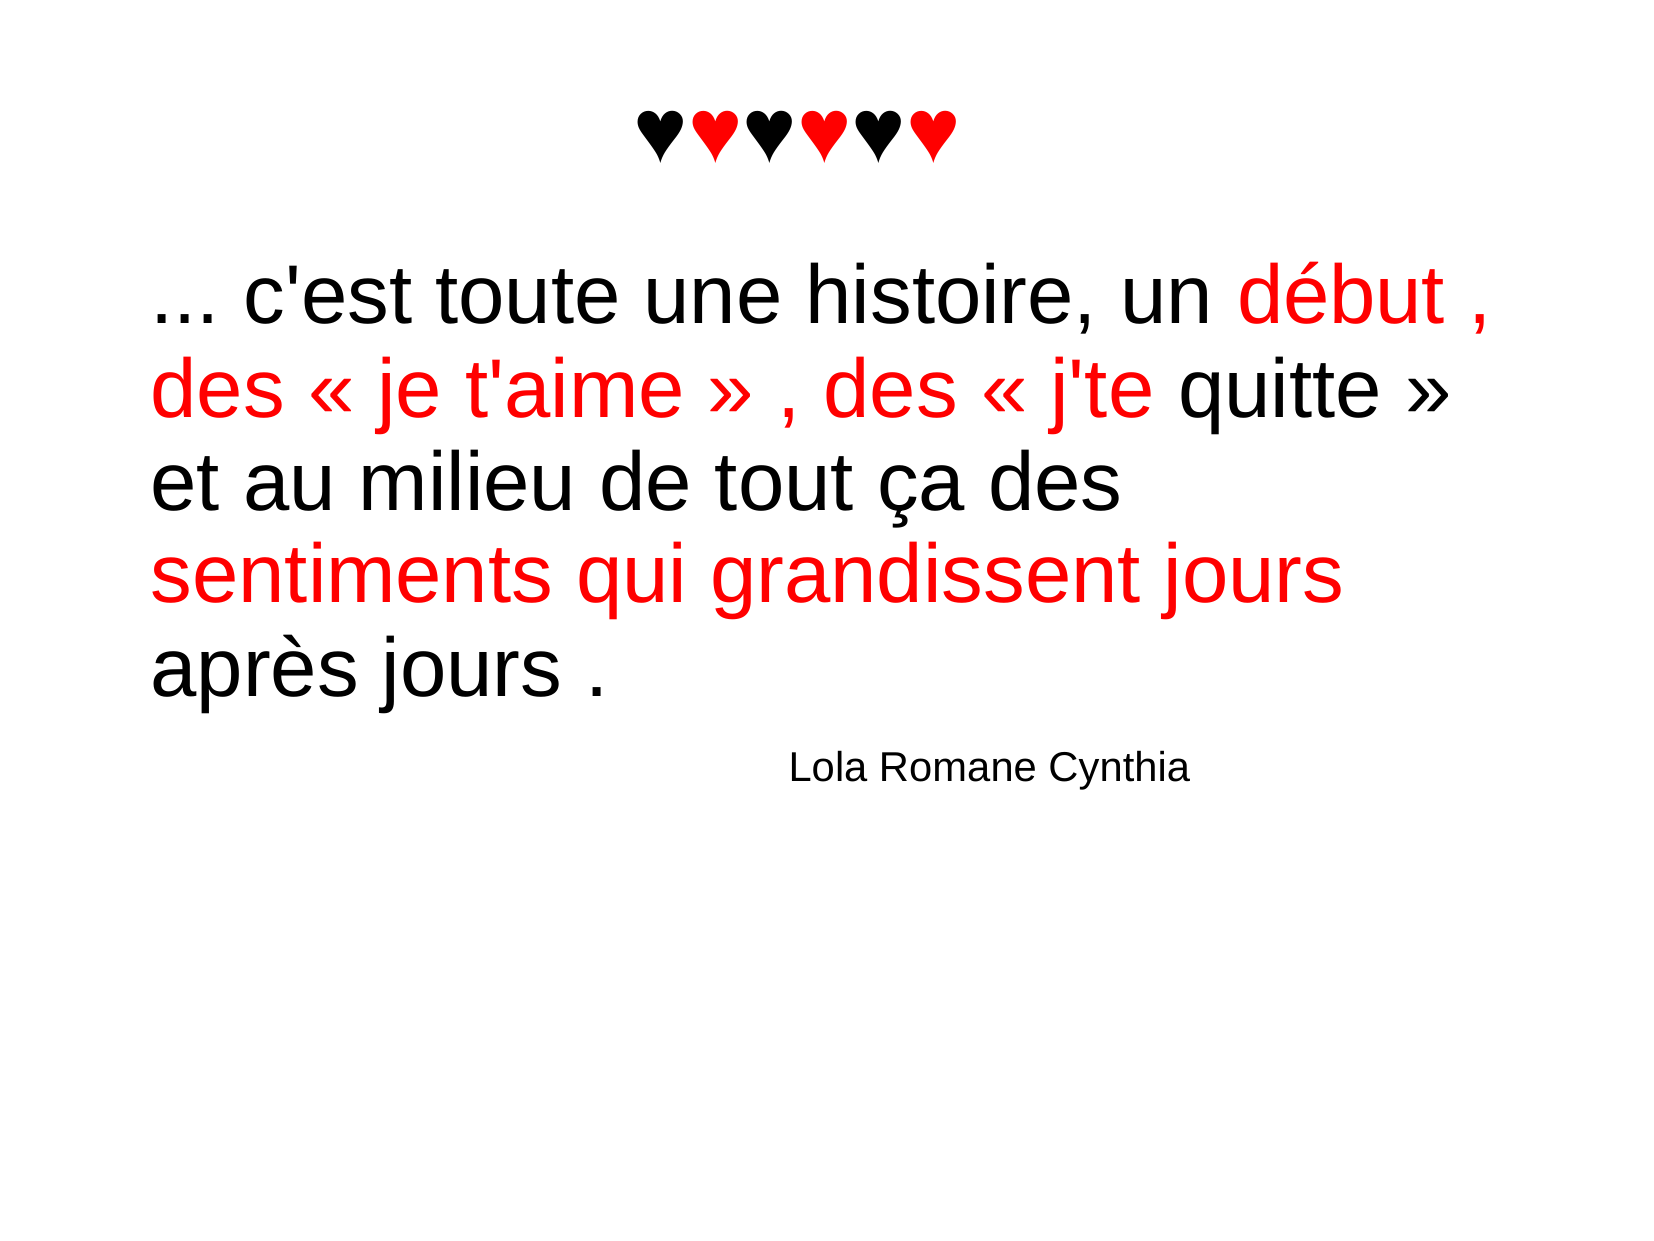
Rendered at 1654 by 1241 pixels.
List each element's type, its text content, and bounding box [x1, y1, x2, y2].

title ♥♥♥♥♥♥ [79, 42, 1515, 220]
list ... c'est toute une histoire, un début , des « je t'aime » , des « j'te quitte » et au milieu de tout ça des sentiments qui grandissent jours après jours . Lola Romane Cynthia [79, 248, 1515, 951]
